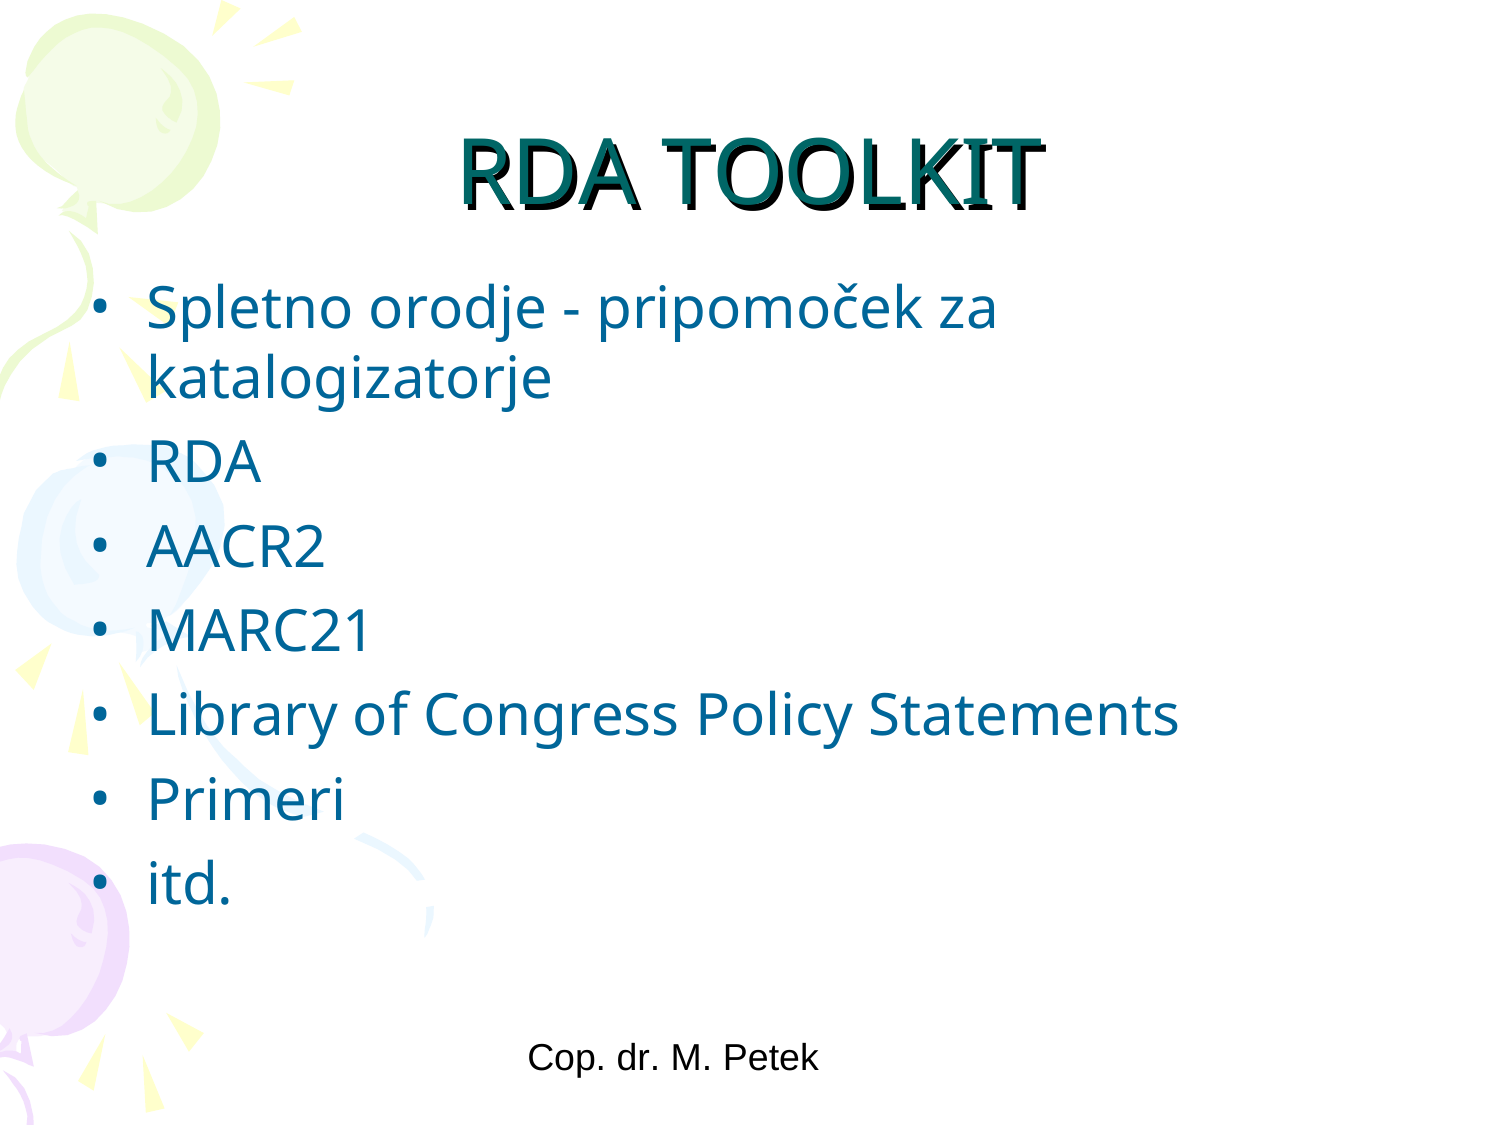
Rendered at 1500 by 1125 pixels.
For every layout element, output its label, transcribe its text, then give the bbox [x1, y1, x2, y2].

list Spletno orodje - pripomoček za katalogizatorje RDA AACR2 MARC21 Library of Congress Policy Statements Primeri itd. [75, 262, 1426, 994]
title RDA TOOLKIT [72, 16, 1426, 233]
